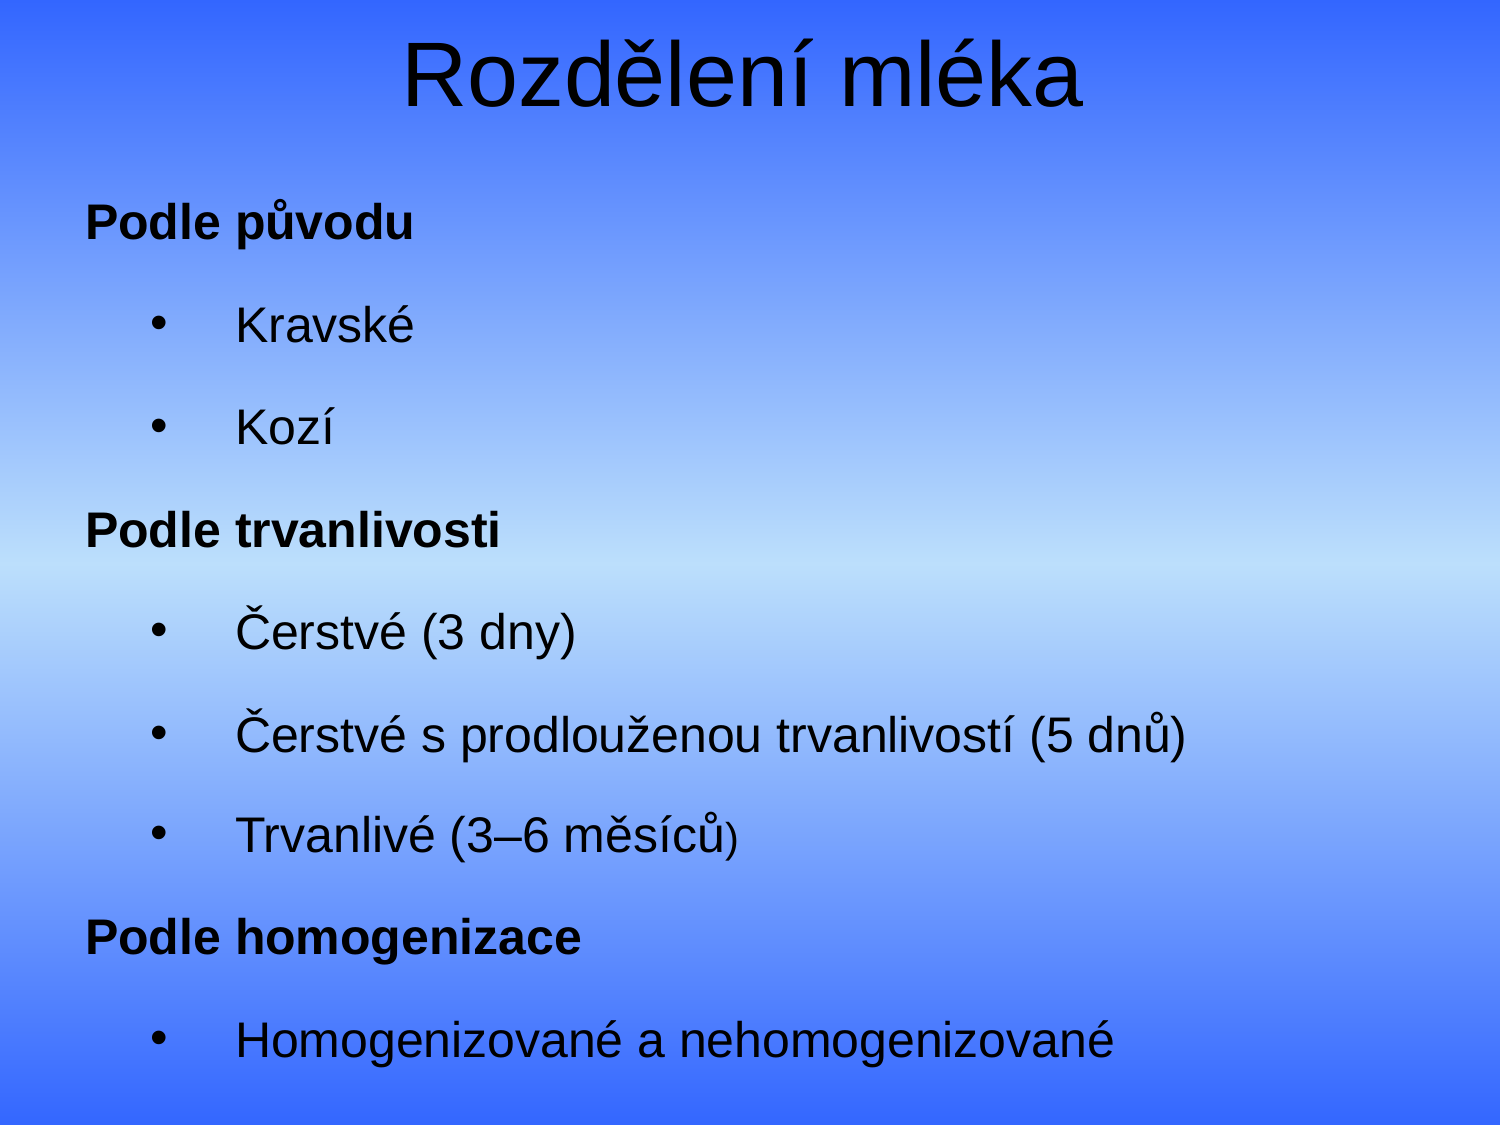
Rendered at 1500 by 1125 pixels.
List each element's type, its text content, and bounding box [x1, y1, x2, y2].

title Rozdělení mléka [105, 0, 1381, 141]
list Podle původu Kravské Kozí Podle trvanlivosti Čerstvé (3 dny) Čerstvé s prodlouženou trvanlivostí (5 dnů) Trvanlivé (3–6 měsíců) Podle homogenizace Homogenizované a nehomogenizované [70, 152, 1454, 1125]
